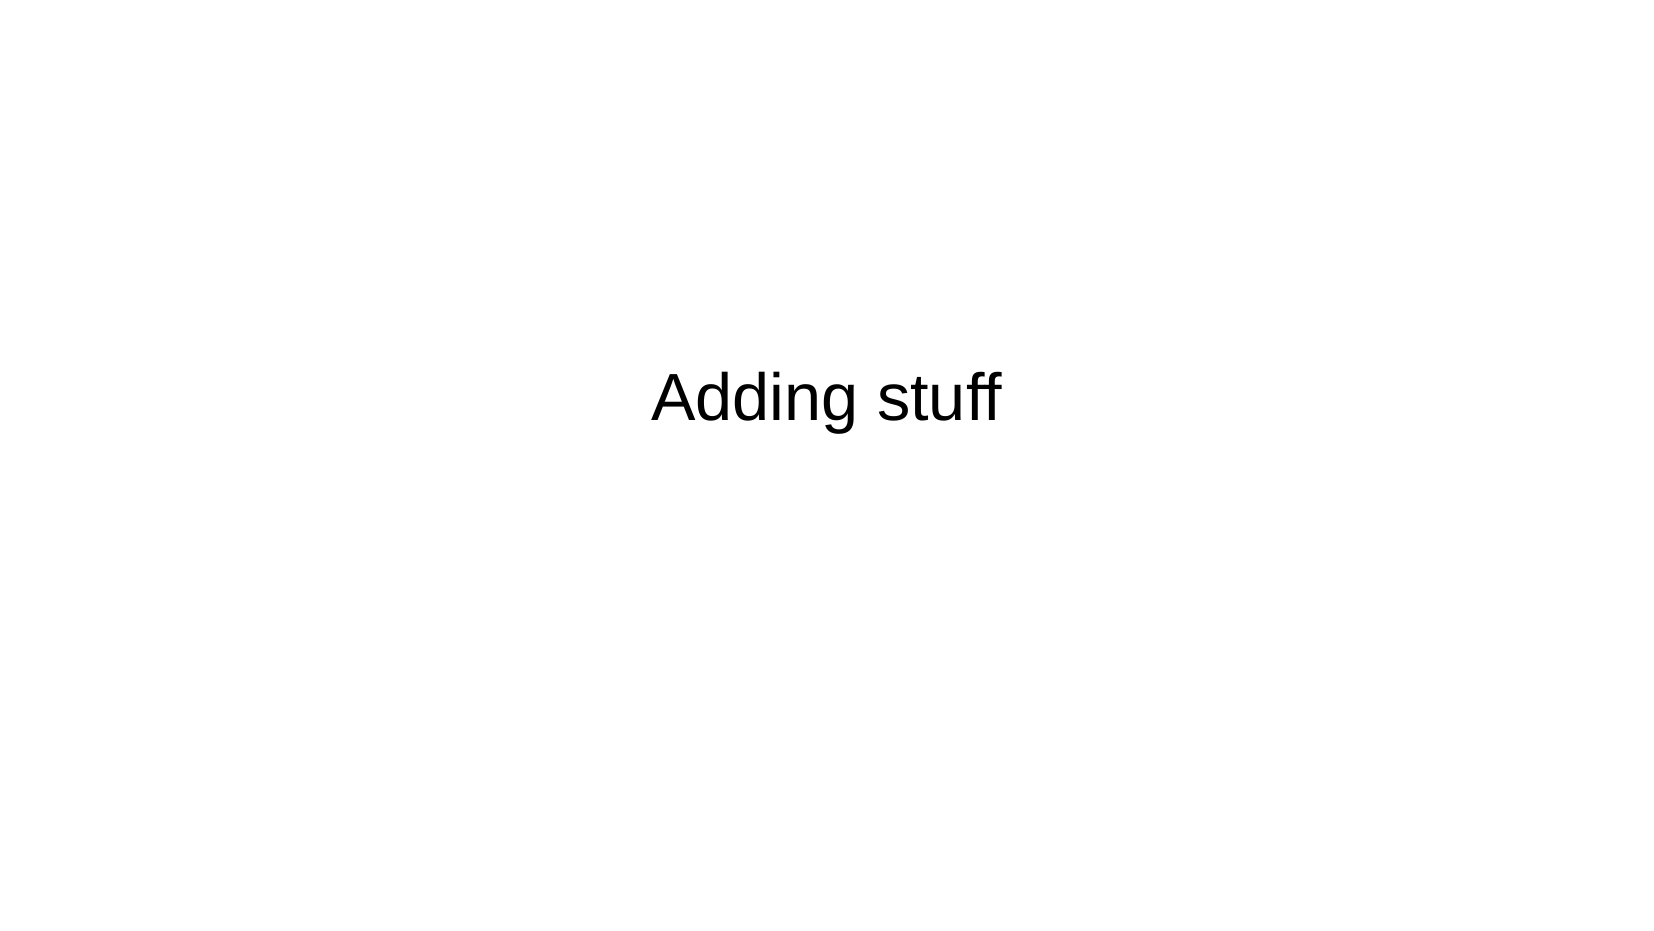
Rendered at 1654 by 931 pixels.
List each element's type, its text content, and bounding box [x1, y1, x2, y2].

subtitle Adding stuff [82, 37, 1571, 757]
